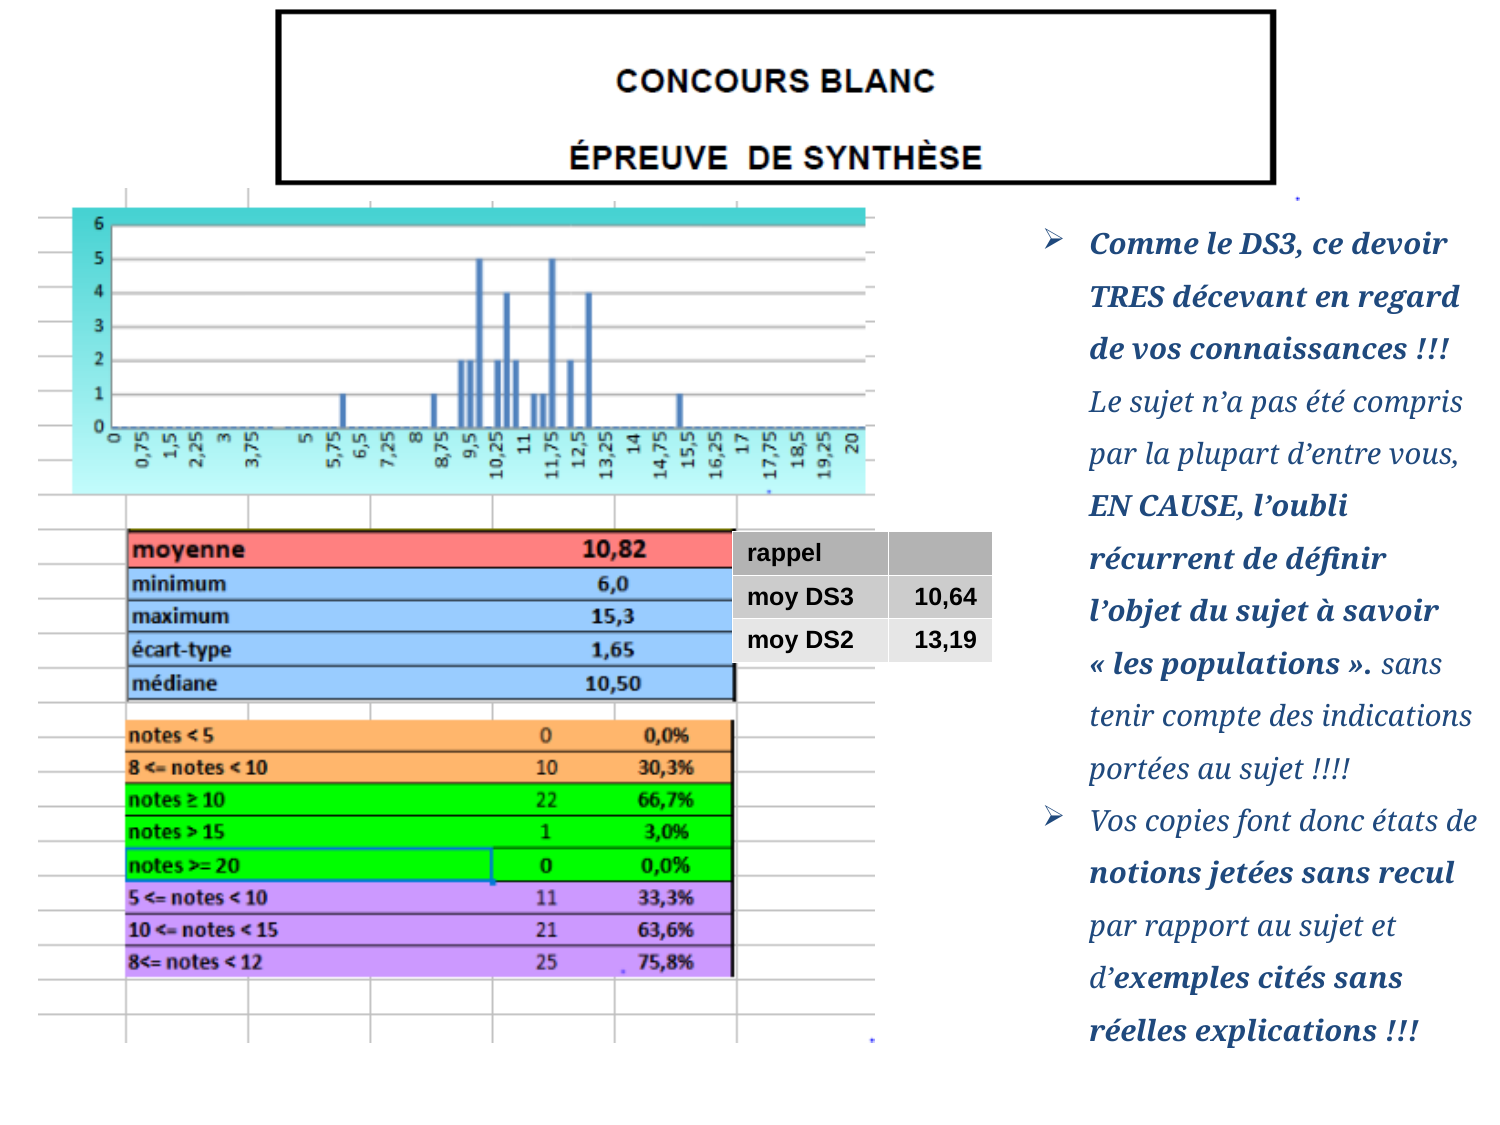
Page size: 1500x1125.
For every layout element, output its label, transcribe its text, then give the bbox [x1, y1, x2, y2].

table_header [889, 532, 992, 575]
table_cell 13,19 [889, 619, 992, 662]
table_cell moy DS2 [733, 619, 888, 662]
table_cell moy DS3 [733, 576, 888, 618]
text_box Comme le DS3, ce devoir TRES décevant en regard de vos connaissances !!! Le sujet n’a pas été compris par la plupart d’entre vous, EN CAUSE, l’oubli récurrent de définir l’objet du sujet à savoir « les populations ». sans tenir compte des indications portées au sujet !!!! Vos copies font donc états de notions jetées sans recul par rapport au sujet et d’exemples cités sans réelles explications !!! [1027, 200, 1500, 1055]
picture [38, 0, 1300, 1043]
table_cell 10,64 [889, 576, 992, 618]
table_header rappel [733, 532, 888, 575]
